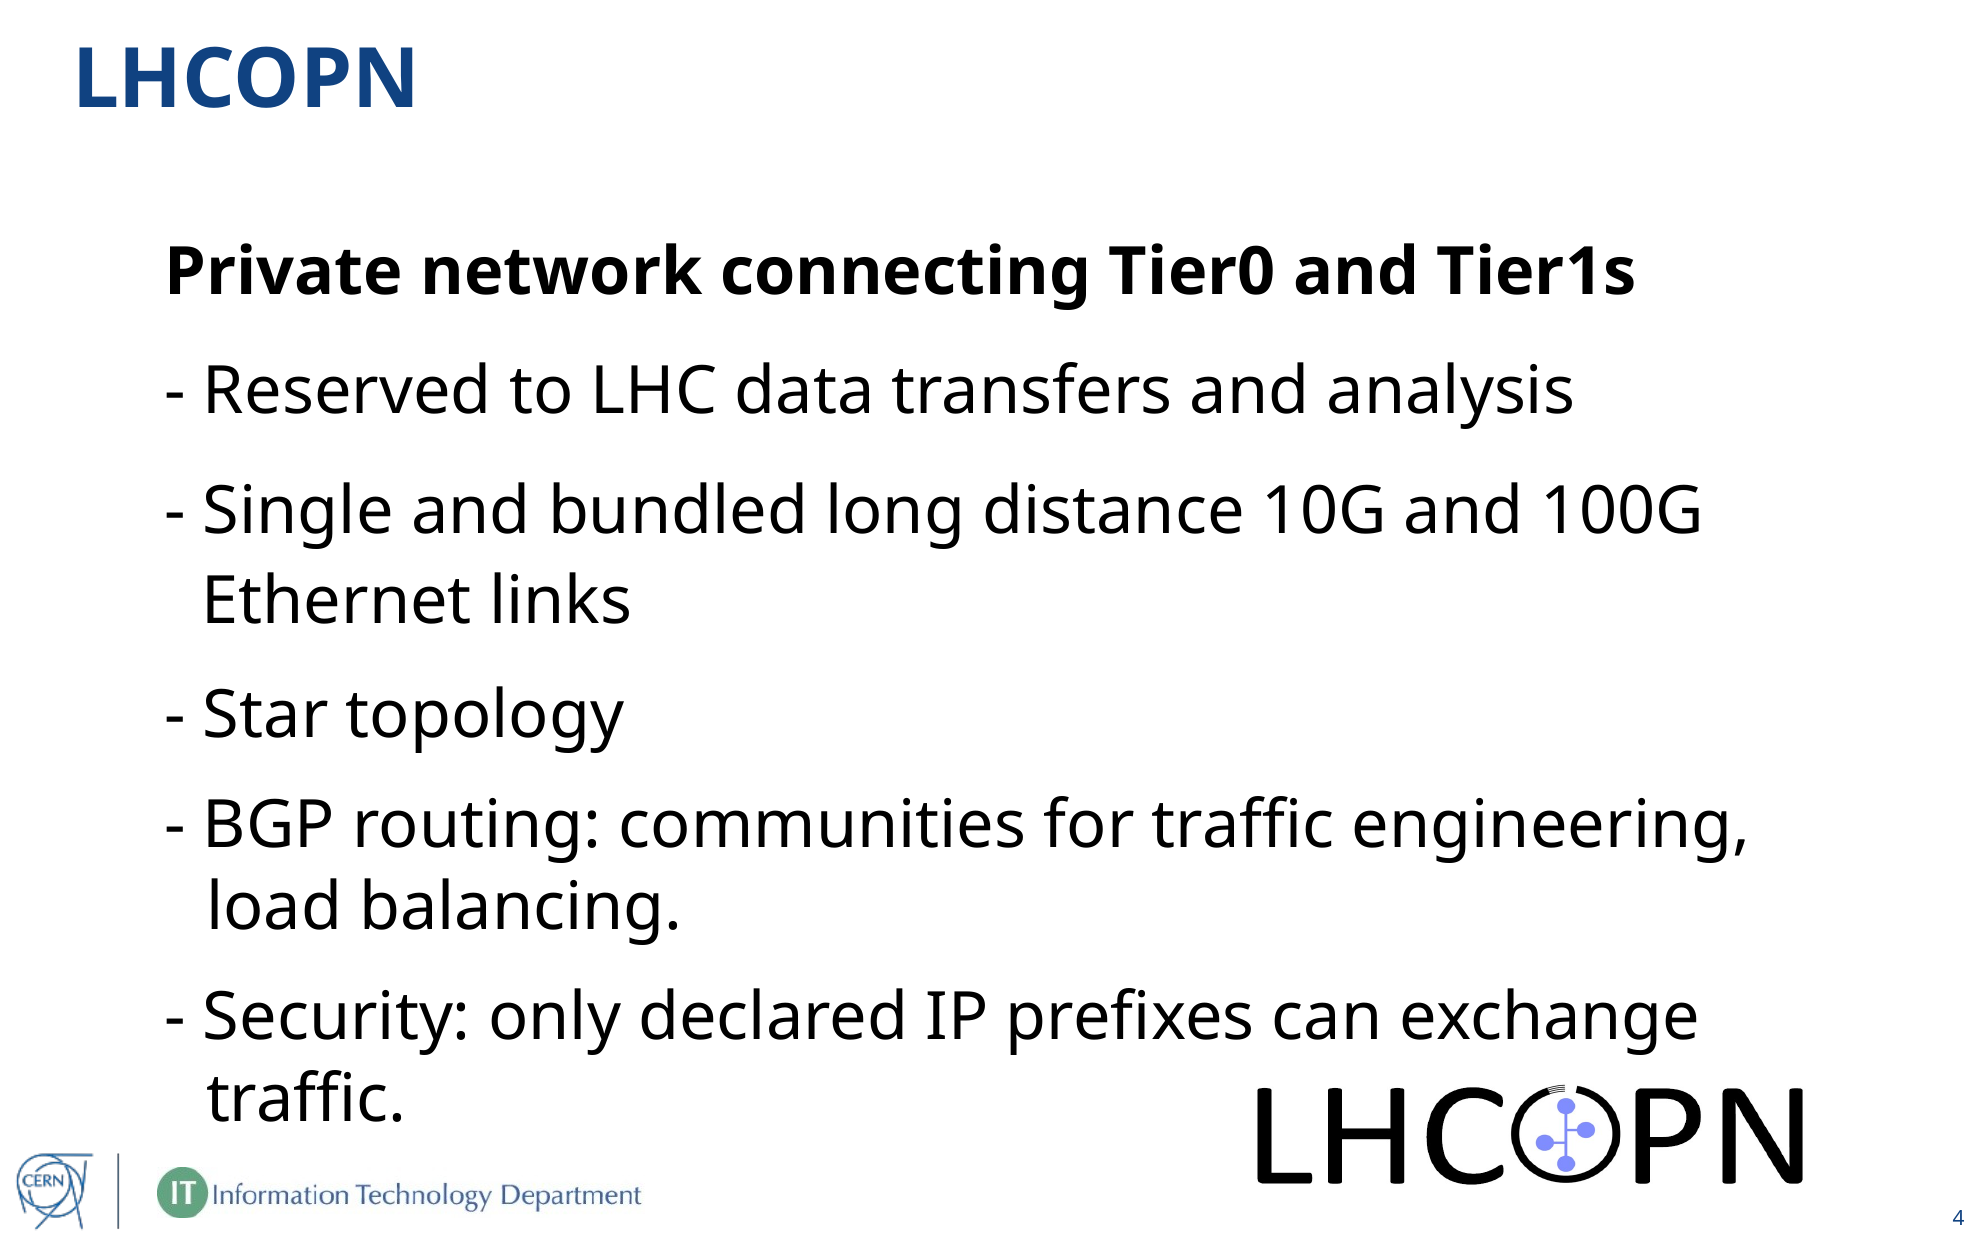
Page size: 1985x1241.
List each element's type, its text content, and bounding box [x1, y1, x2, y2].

title LHCOPN [72, 0, 1834, 166]
picture [38, 1207, 55, 1215]
picture [16, 1188, 64, 1236]
picture [1251, 1078, 1814, 1191]
picture [51, 1200, 64, 1215]
text_box Private network connecting Tier0 and Tier1s - Reserved to LHC data transfers and analysis - Single and bundled long distance 10G and 100G Ethernet links - Star topology - BGP routing: communities for traffic engineering, load balancing. - Security: only declared IP prefixes can exchange traffic. [149, 215, 1878, 1241]
picture [19, 1188, 64, 1207]
